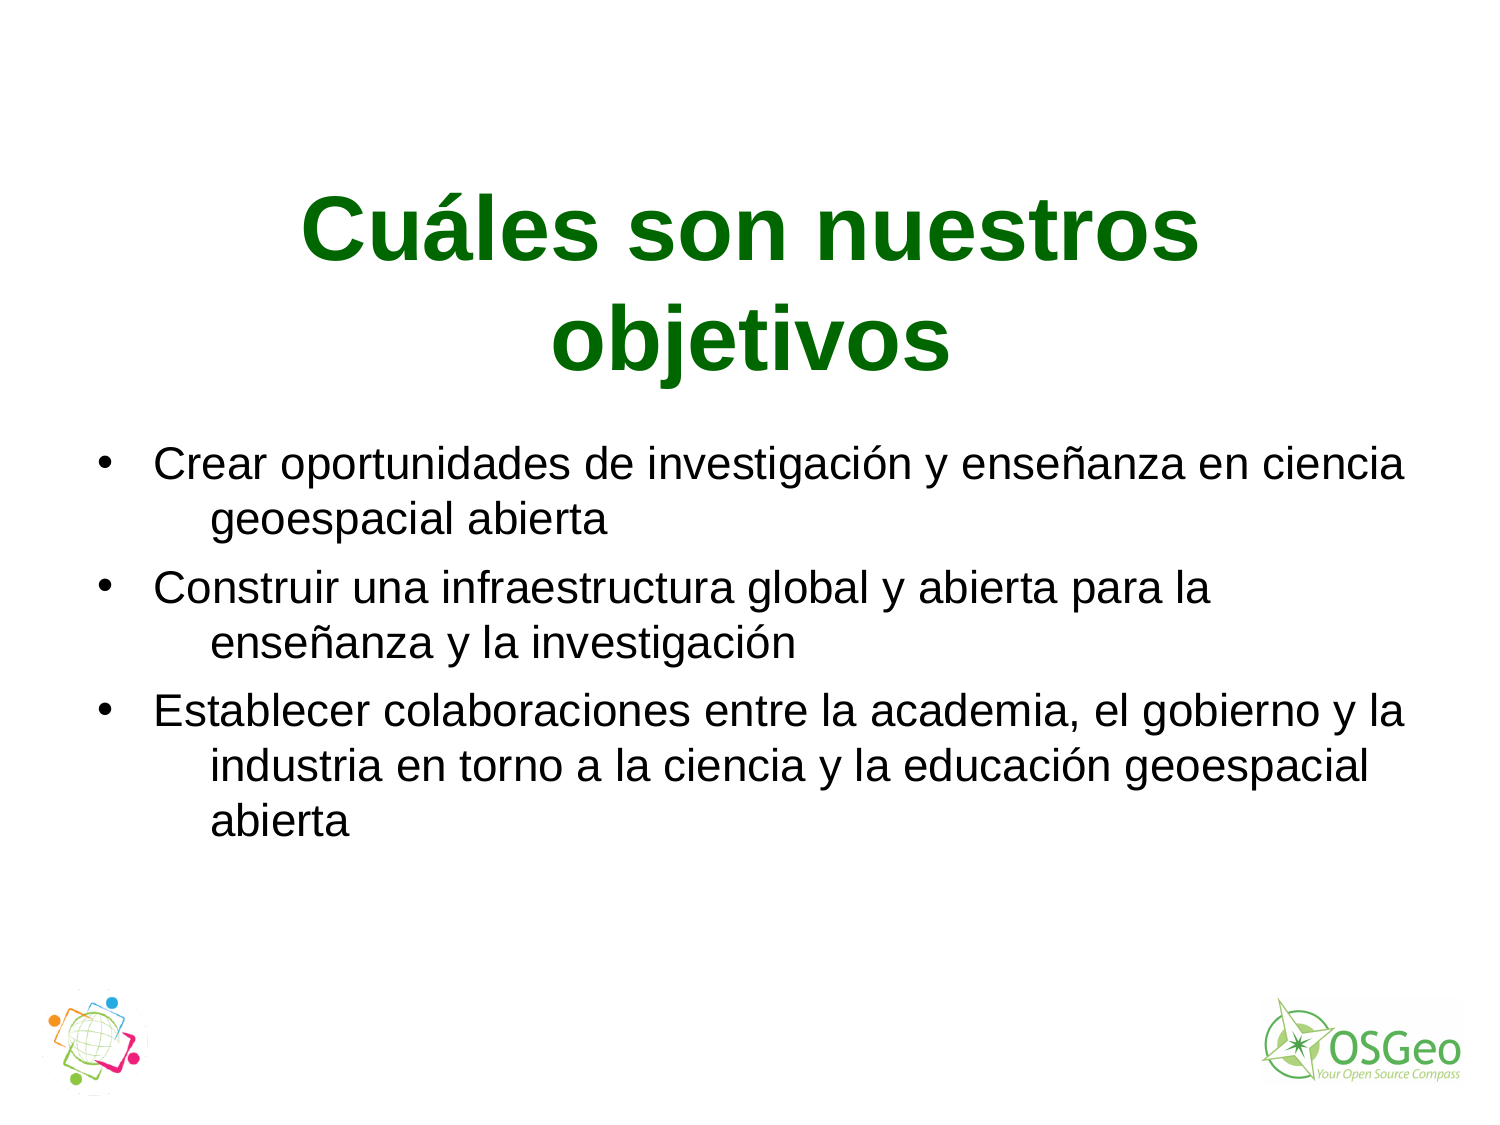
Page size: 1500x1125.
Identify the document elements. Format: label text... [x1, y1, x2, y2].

picture [1261, 997, 1463, 1085]
title Cuáles son nuestros objetivos [76, 161, 1427, 397]
list Crear oportunidades de investigación y enseñanza en ciencia geoespacial abierta Construir una infraestructura global y abierta para la enseñanza y la investigación Establecer colaboraciones entre la academia, el gobierno y la industria en torno a la ciencia y la educación geoespacial abierta [82, 426, 1433, 854]
picture [40, 987, 148, 1096]
